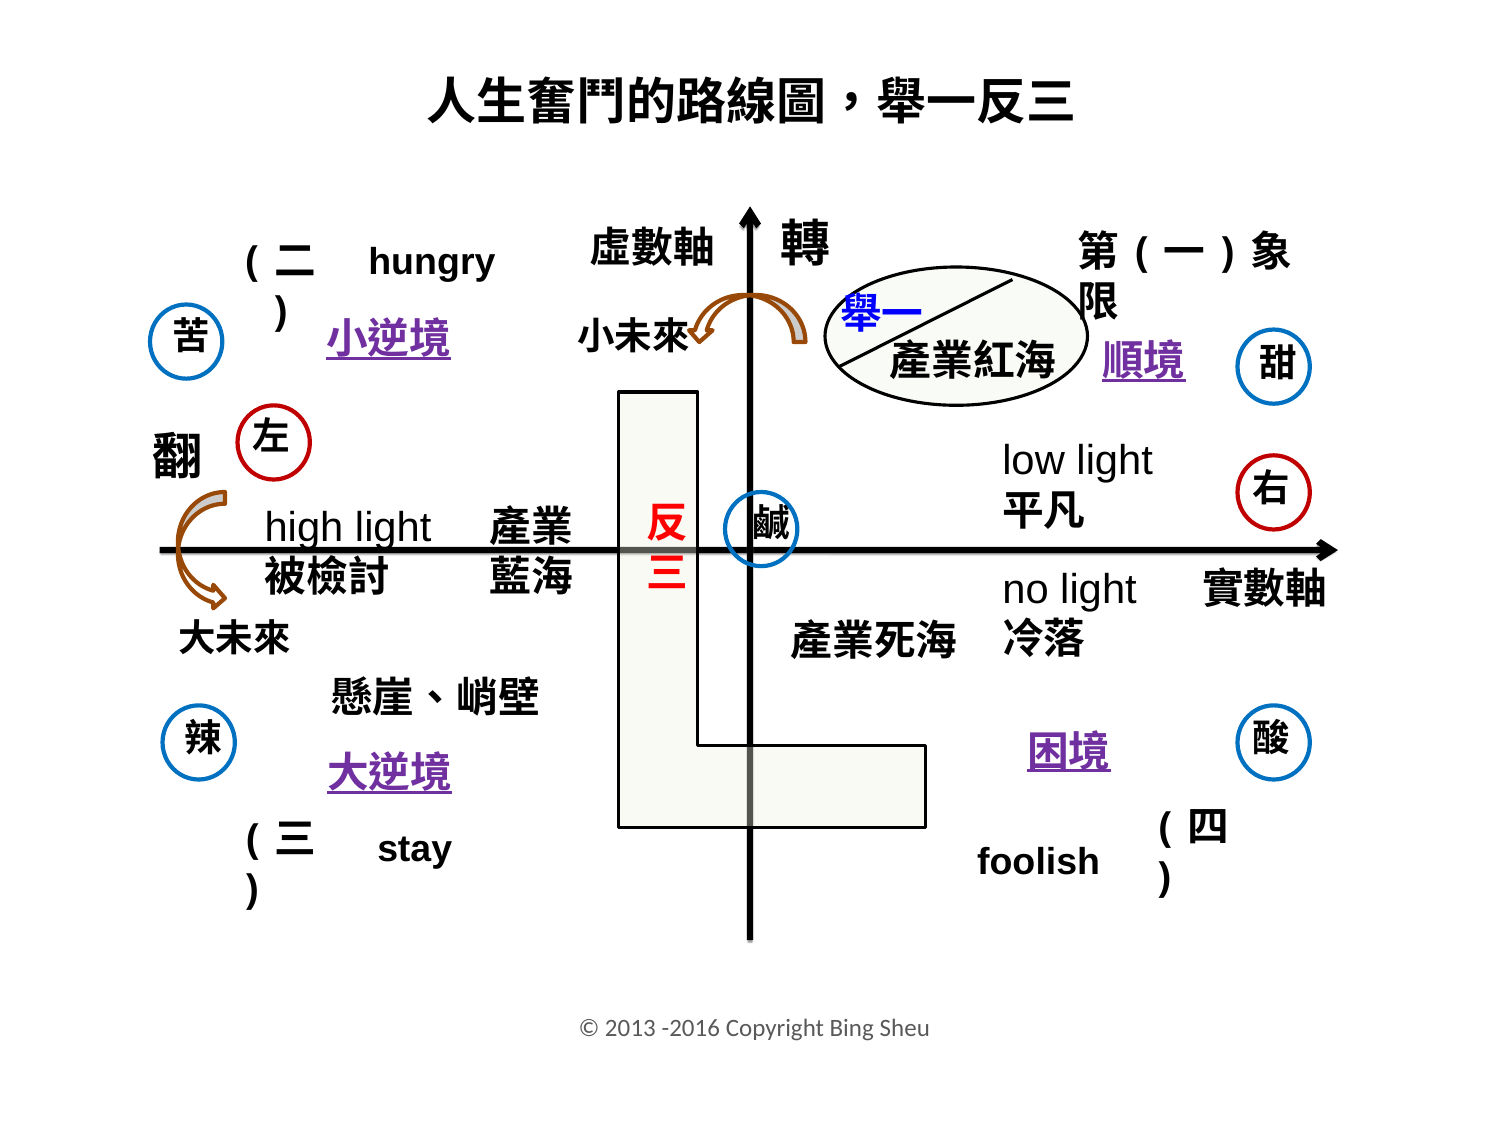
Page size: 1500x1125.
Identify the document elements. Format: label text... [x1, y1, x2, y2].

text_box 酸 [1290, 706, 1306, 720]
text_box 酸 [1240, 708, 1306, 767]
text_box 小未來 [562, 304, 713, 365]
text_box 困境 [1012, 717, 1139, 782]
text_box 懸崖、峭壁 [316, 663, 588, 729]
text_box 順境 [1088, 326, 1242, 392]
text_box 舉一 [926, 319, 939, 326]
text_box 右 [1237, 456, 1306, 517]
text_box [840, 351, 875, 391]
text_box 酸 [1237, 706, 1257, 728]
text_box 翻 [137, 416, 218, 492]
text_box 第(一)象限 [1062, 217, 1325, 332]
text_box 左 [237, 404, 306, 465]
text_box (二) [224, 226, 338, 342]
text_box 實數軸 [1195, 554, 1357, 620]
text_box [713, 294, 806, 343]
text_box foolish [962, 829, 1132, 890]
text_box [826, 345, 875, 365]
text_box 甜 [1244, 332, 1307, 392]
text_box © 2013 -2016 Copyright Bing Sheu [563, 1004, 946, 1050]
text_box 大未來 [163, 606, 306, 667]
text_box 辣 [169, 706, 237, 767]
text_box [878, 392, 1034, 406]
text_box 小逆境 [311, 304, 488, 370]
text_box 舉一 [825, 279, 939, 345]
text_box [177, 491, 226, 606]
text_box high light 被檢討 [249, 491, 474, 607]
text_box 酸 [1237, 757, 1243, 767]
text_box [882, 266, 1062, 326]
text_box [618, 392, 926, 828]
text_box (四) [1137, 791, 1254, 907]
text_box 轉 [765, 204, 863, 280]
text_box hungry [353, 229, 588, 290]
text_box 虛數軸 [575, 213, 753, 279]
text_box low light 平凡 [987, 425, 1191, 541]
text_box 產業紅海 [875, 326, 1088, 392]
text_box 甜 [1304, 375, 1312, 392]
text_box 苦 [157, 304, 225, 365]
text_box no light 冷落 [987, 554, 1195, 670]
text_box 鹹 [737, 491, 806, 552]
text_box 產業死海 [775, 606, 973, 672]
text_box 產業 藍海 [474, 491, 613, 607]
text_box (三) [224, 804, 355, 920]
text_box 反 三 [631, 488, 700, 604]
text_box 大逆境 [312, 738, 489, 804]
text_box 人生奮鬥的路線圖，舉一反三 [411, 62, 1125, 138]
text_box 甜 [1292, 331, 1312, 358]
text_box stay [362, 817, 538, 877]
text_box 甜 [1244, 331, 1255, 340]
